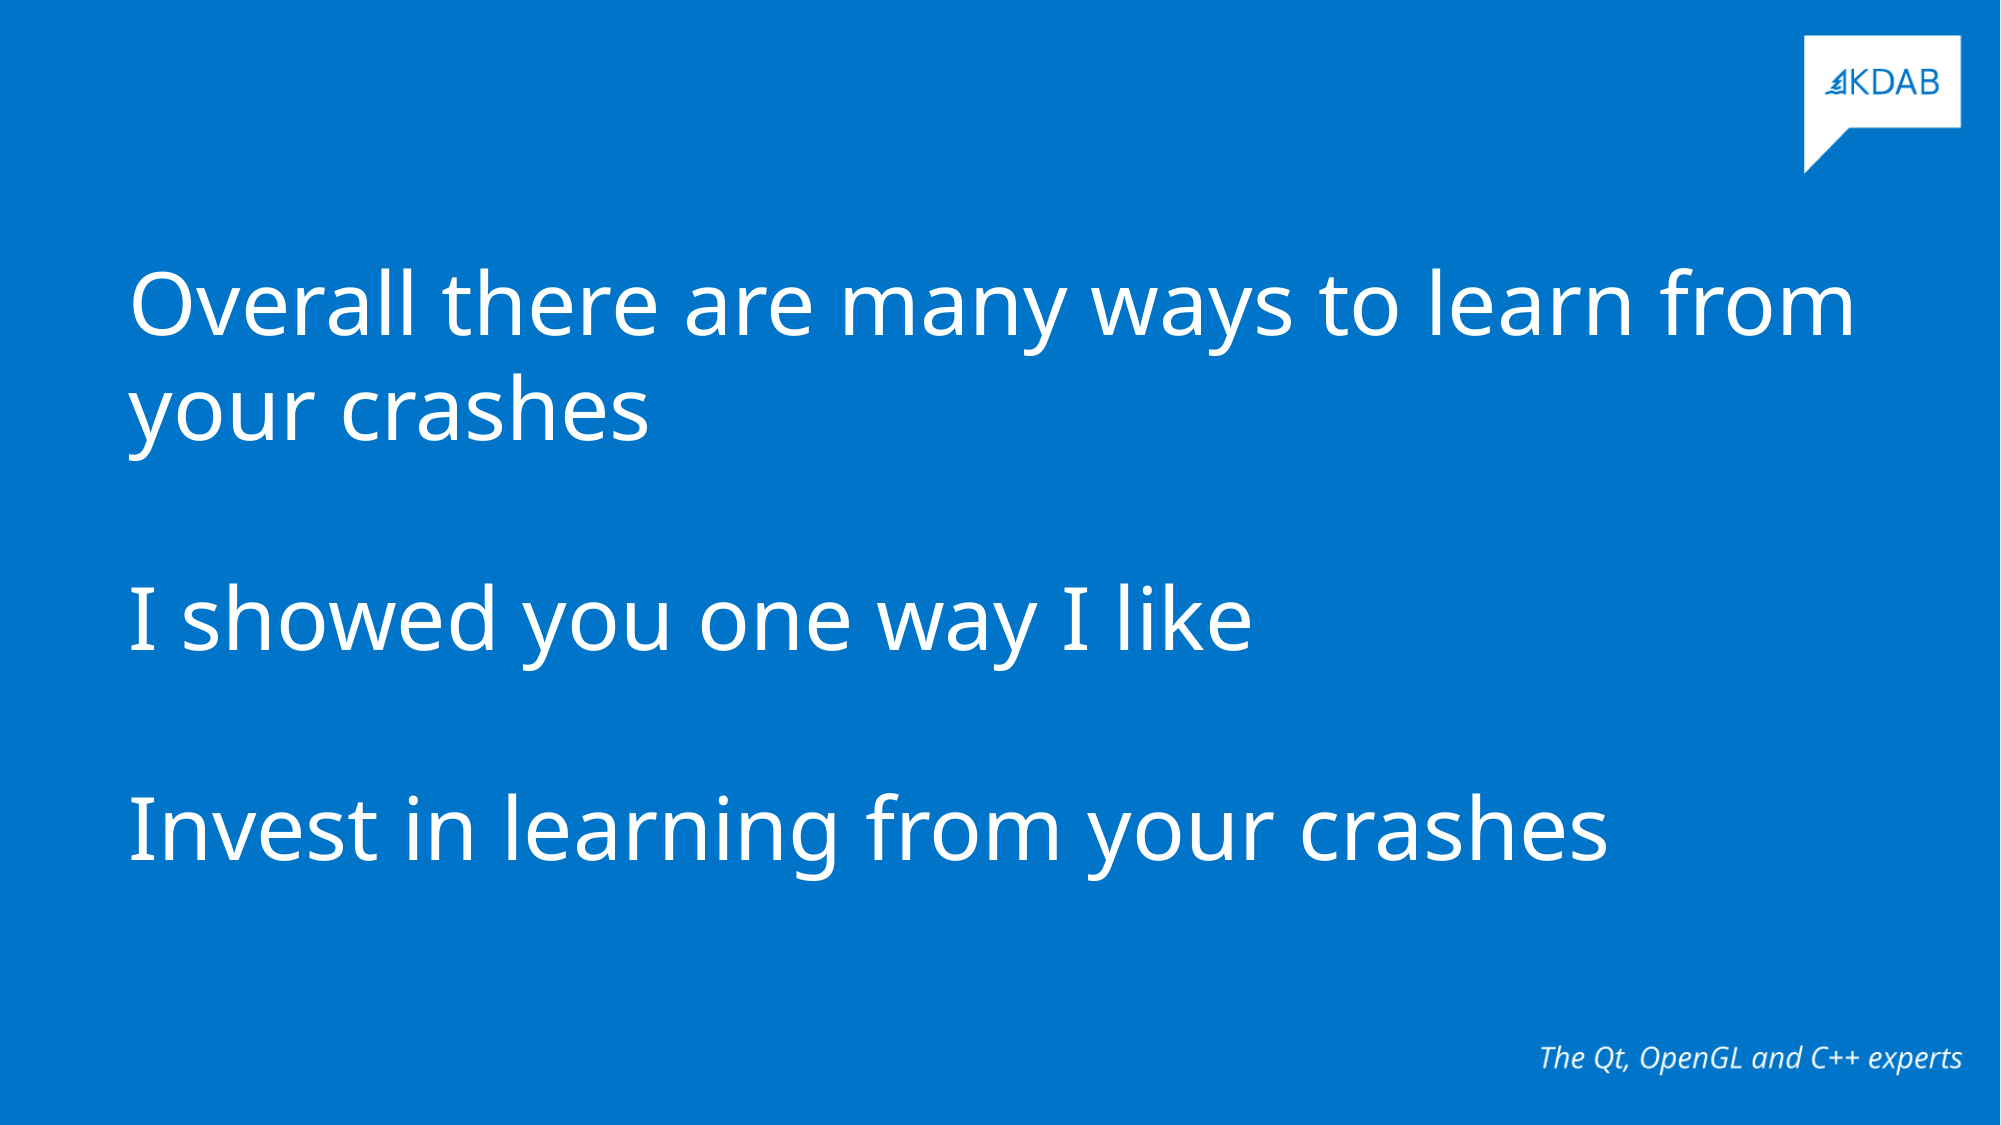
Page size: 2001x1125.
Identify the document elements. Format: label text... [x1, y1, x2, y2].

picture [0, 0, 2001, 1125]
title Overall there are many ways to learn from your crashes I showed you one way I like Invest in learning from your crashes [128, 324, 1869, 801]
